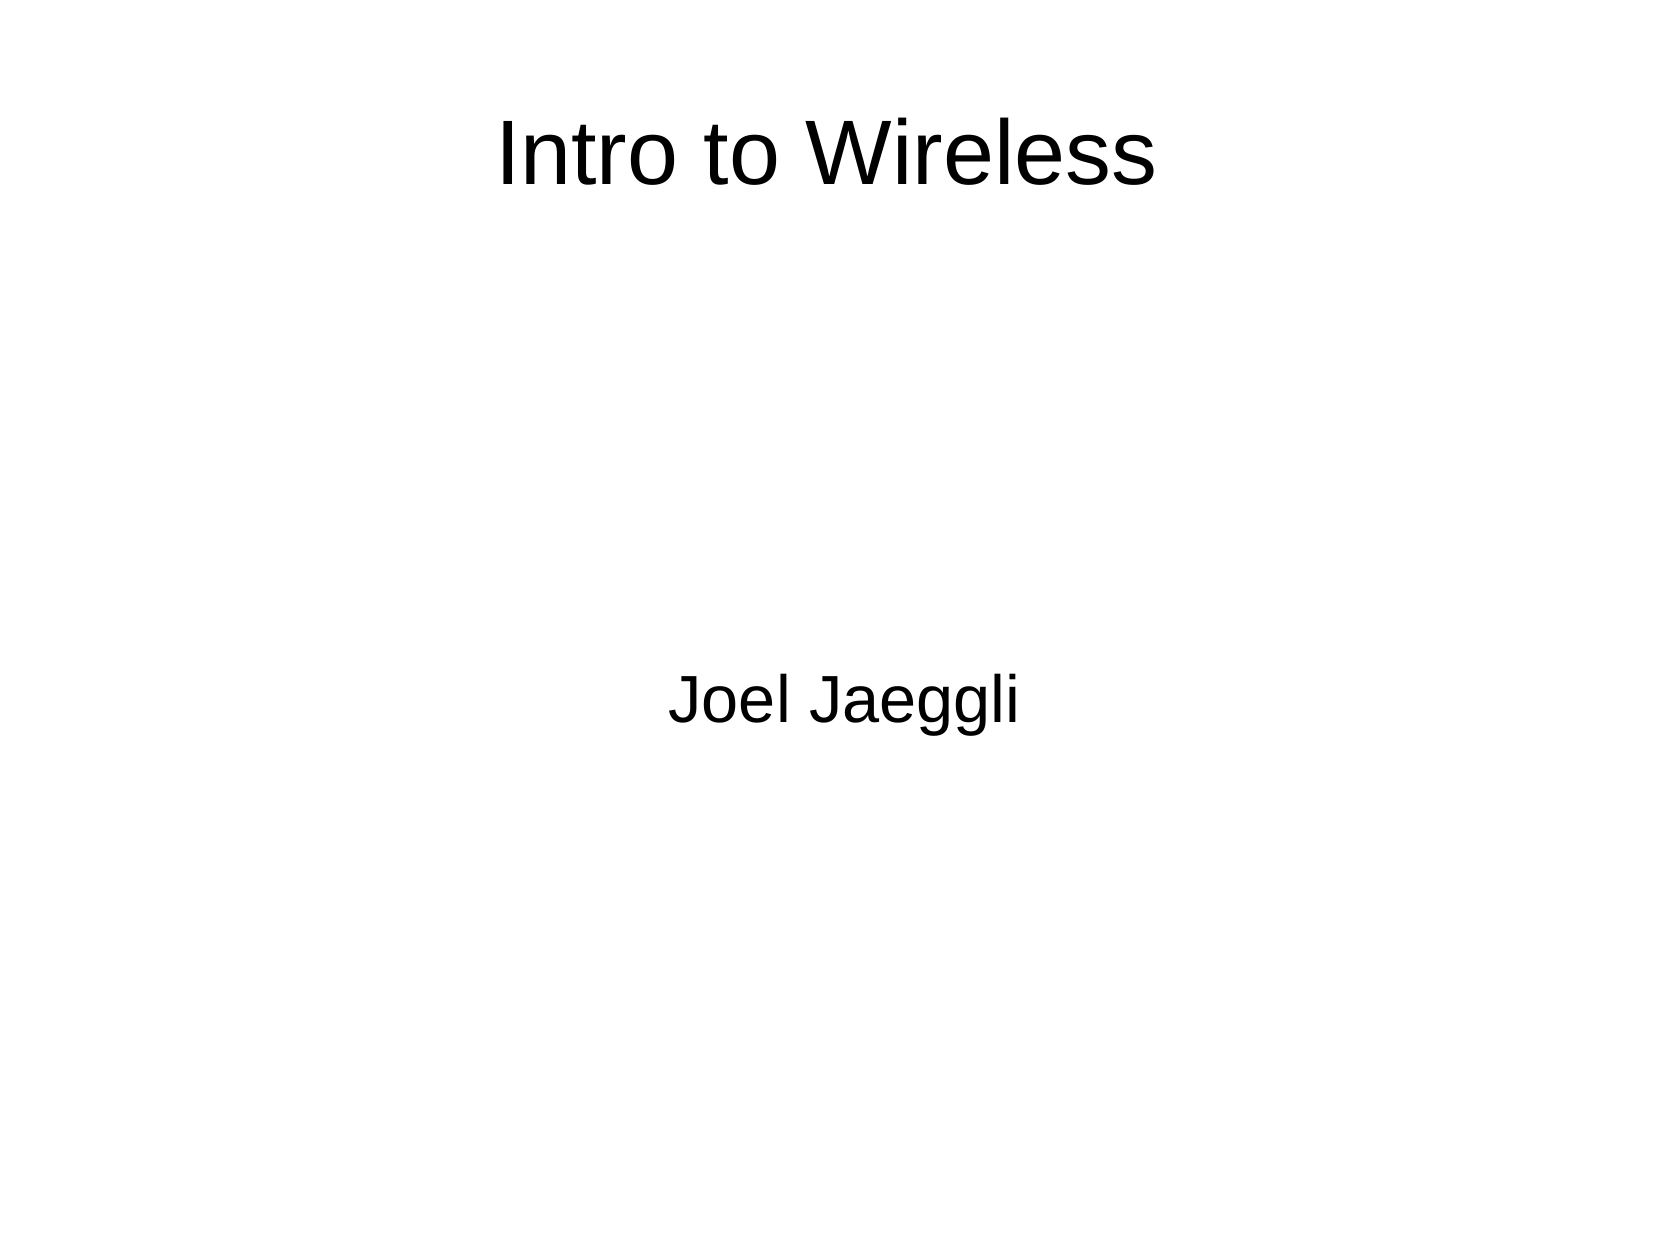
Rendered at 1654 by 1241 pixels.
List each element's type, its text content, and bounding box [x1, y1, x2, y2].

subtitle Joel Jaeggli [82, 297, 1571, 1102]
title Intro to Wireless [82, 56, 1571, 250]
